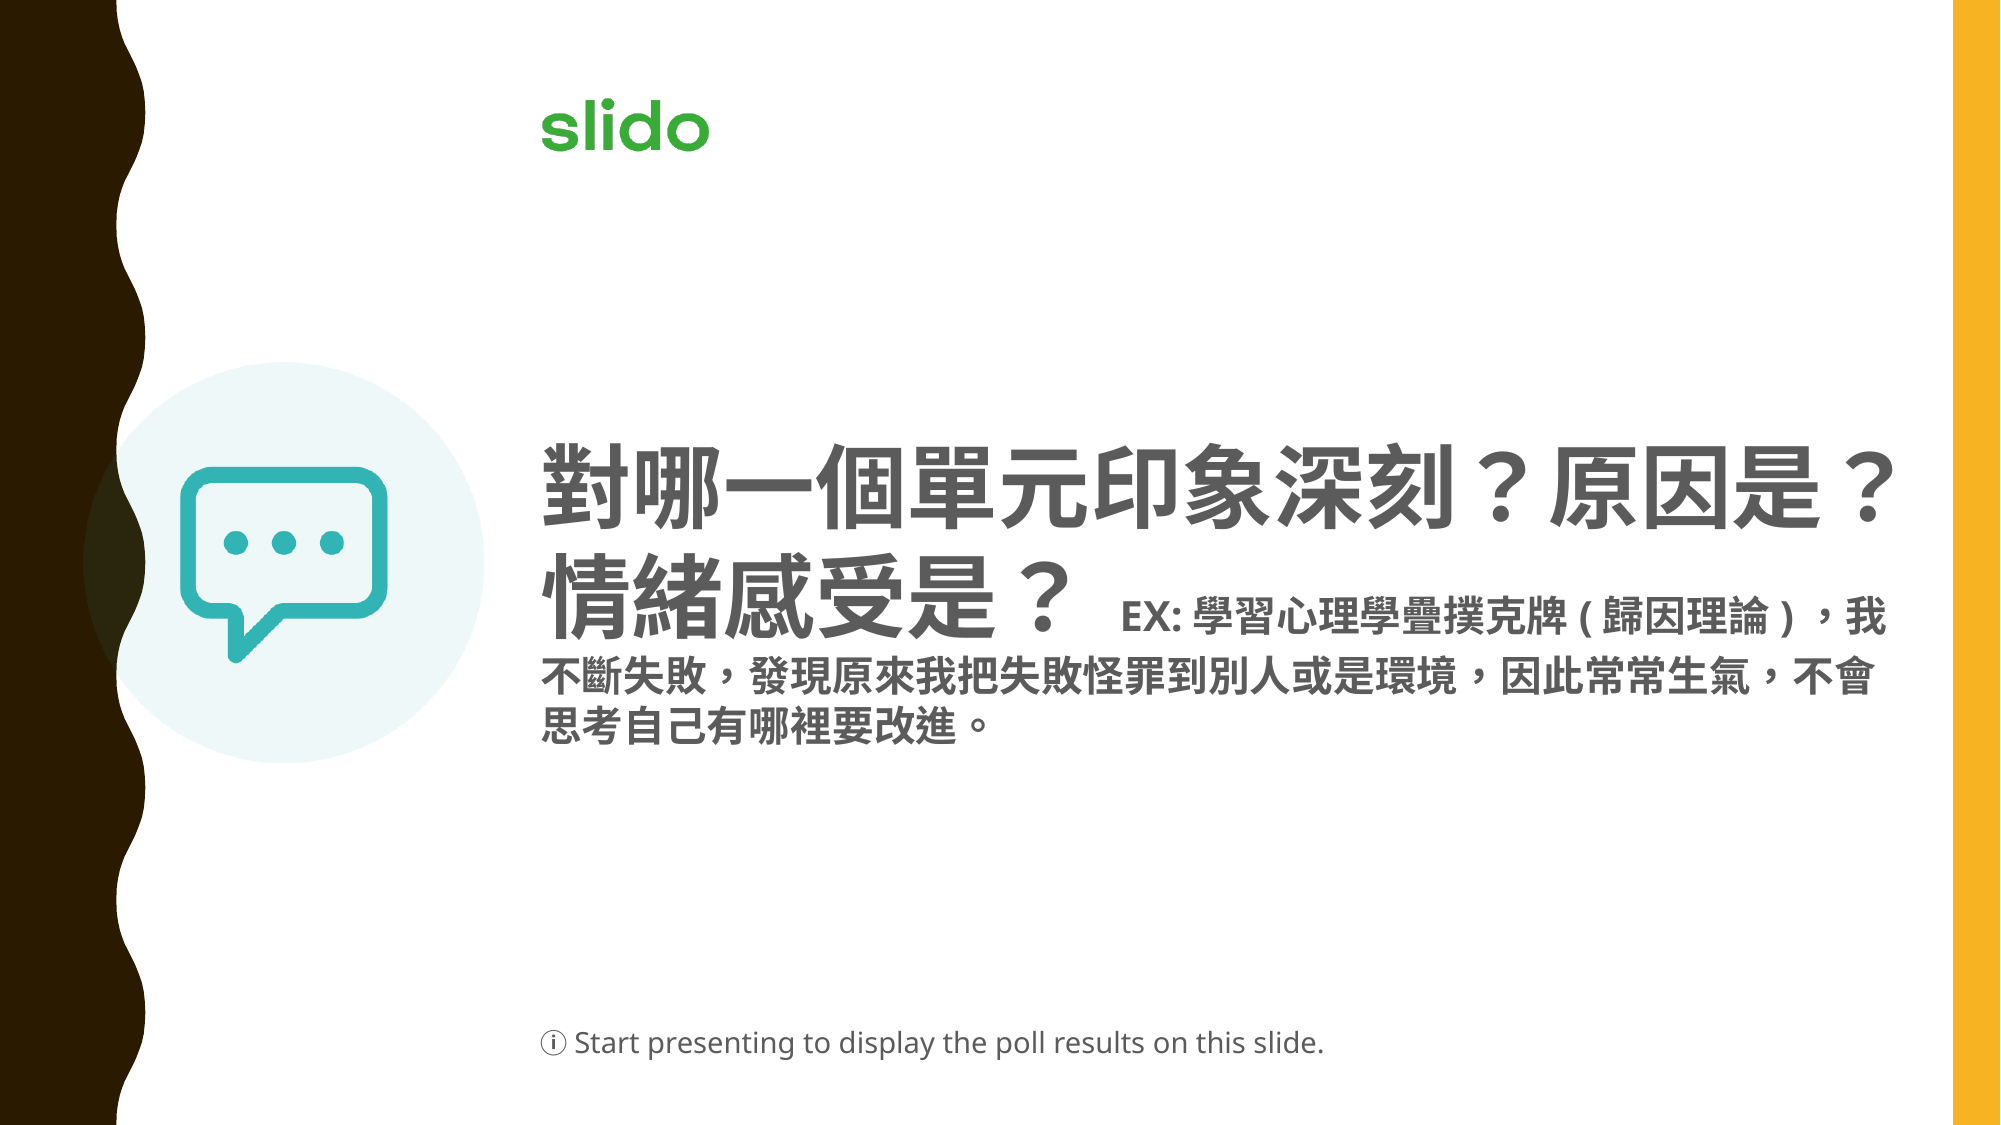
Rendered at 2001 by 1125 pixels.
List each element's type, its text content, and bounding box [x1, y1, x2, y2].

picture [525, 83, 726, 168]
text_box 對哪一個單元印象深刻？原因是？情緒感受是？ EX:學習心理學疊撲克牌(歸因理論)，我不斷失敗，發現原來我把失敗怪罪到別人或是環境，因此常常生氣，不會思考自己有哪裡要改進。 [525, 422, 1917, 703]
picture [83, 362, 484, 763]
text_box ⓘ Start presenting to display the poll results on this slide. [525, 1000, 1958, 1084]
